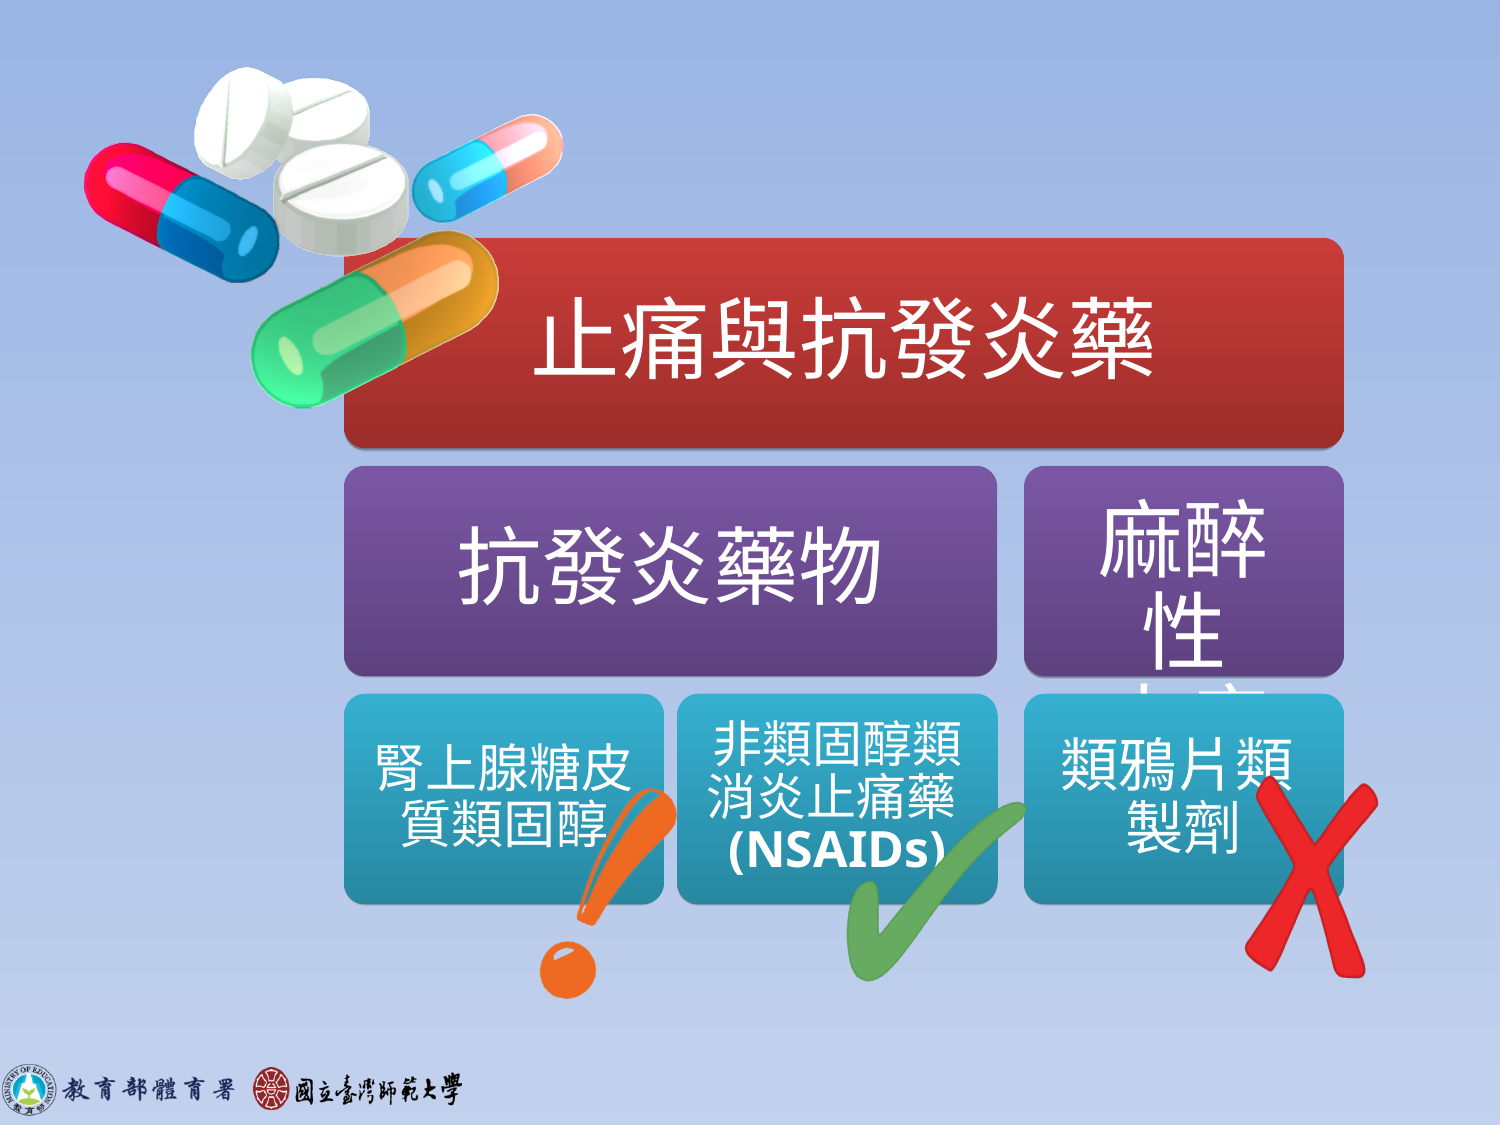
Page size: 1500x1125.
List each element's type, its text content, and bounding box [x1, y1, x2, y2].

picture [1218, 772, 1406, 982]
picture [81, 66, 565, 410]
text_box 類鴉片類 製劑 [1024, 693, 1344, 905]
picture [792, 745, 1029, 1016]
text_box 止痛與抗發炎藥 [344, 237, 1344, 449]
text_box 非類固醇類消炎止痛藥(NSAIDs) [677, 693, 998, 905]
text_box 麻醉性 止痛劑 [1024, 465, 1344, 677]
picture [526, 766, 685, 1016]
text_box 腎上腺糖皮質類固醇 [344, 693, 665, 905]
text_box 抗發炎藥物 [344, 465, 998, 677]
